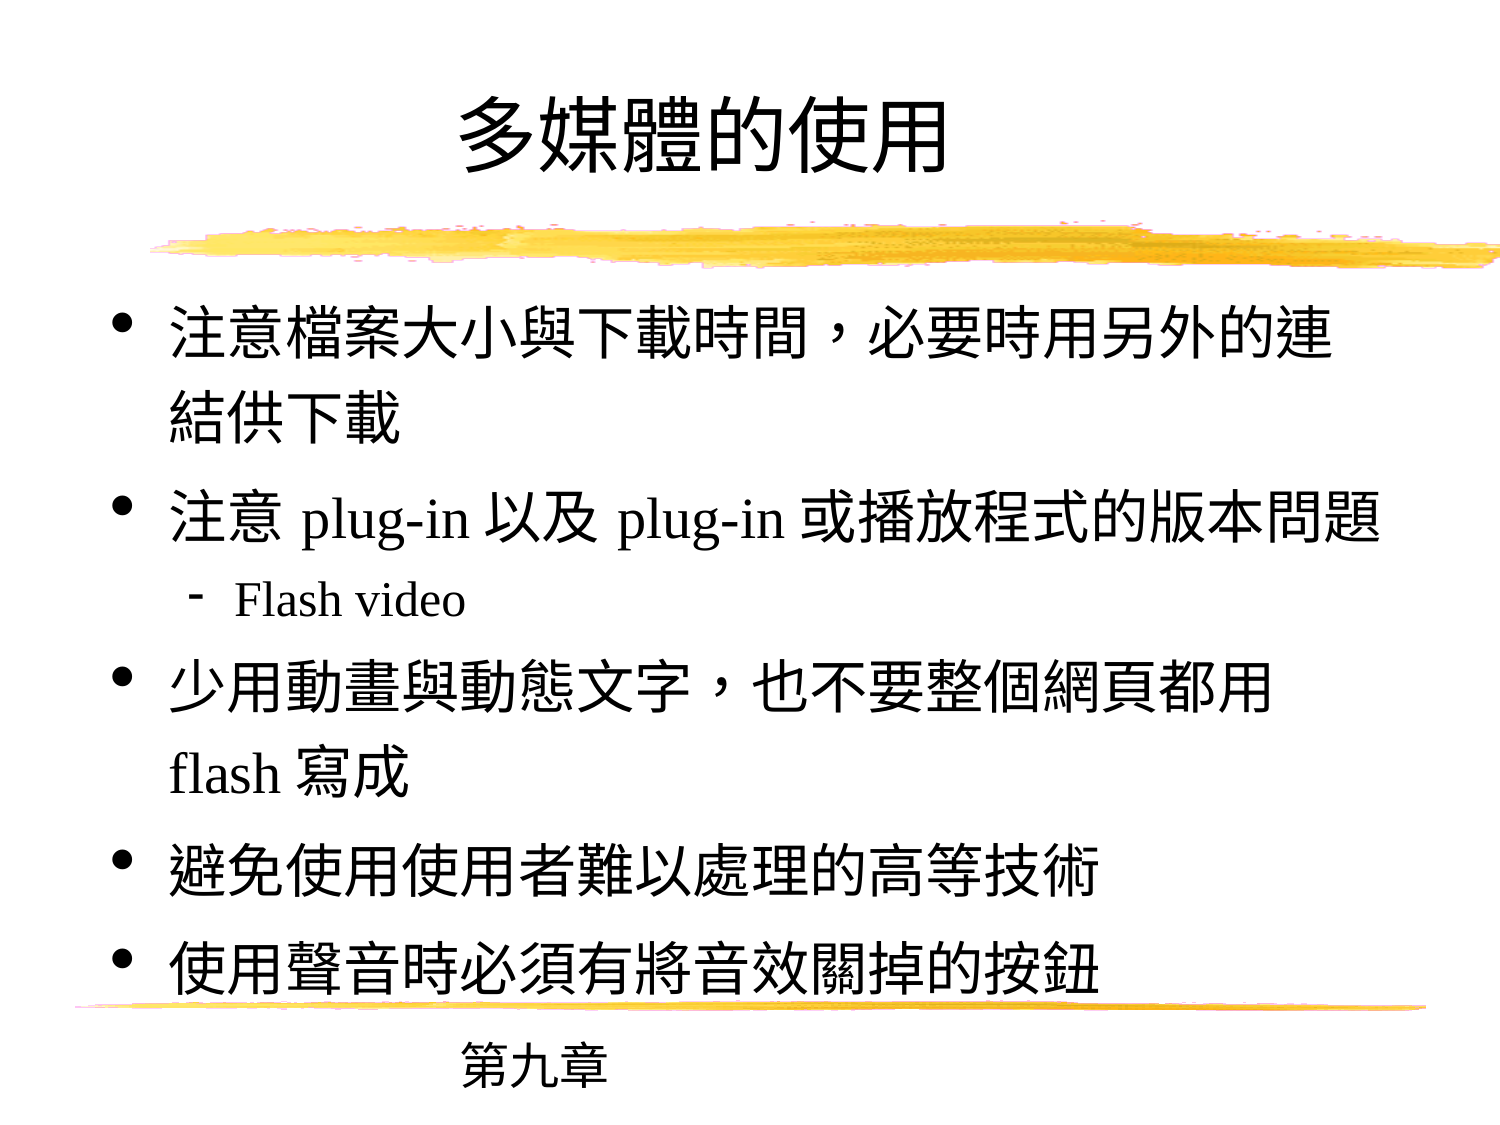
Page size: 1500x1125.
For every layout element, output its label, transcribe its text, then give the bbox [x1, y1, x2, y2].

title 多媒體的使用 [66, 30, 1342, 231]
picture [75, 999, 1426, 1013]
text_box 第九章 [459, 1026, 610, 1087]
list 注意檔案大小與下載時間，必要時用另外的連結供下載 注意plug-in以及plug-in或播放程式的版本問題 Flash video 少用動畫與動態文字，也不要整個網頁都用flash寫成 避免使用使用者難以處理的高等技術 使用聲音時必須有將音效關掉的按鈕 [112, 287, 1388, 963]
picture [150, 215, 1500, 279]
